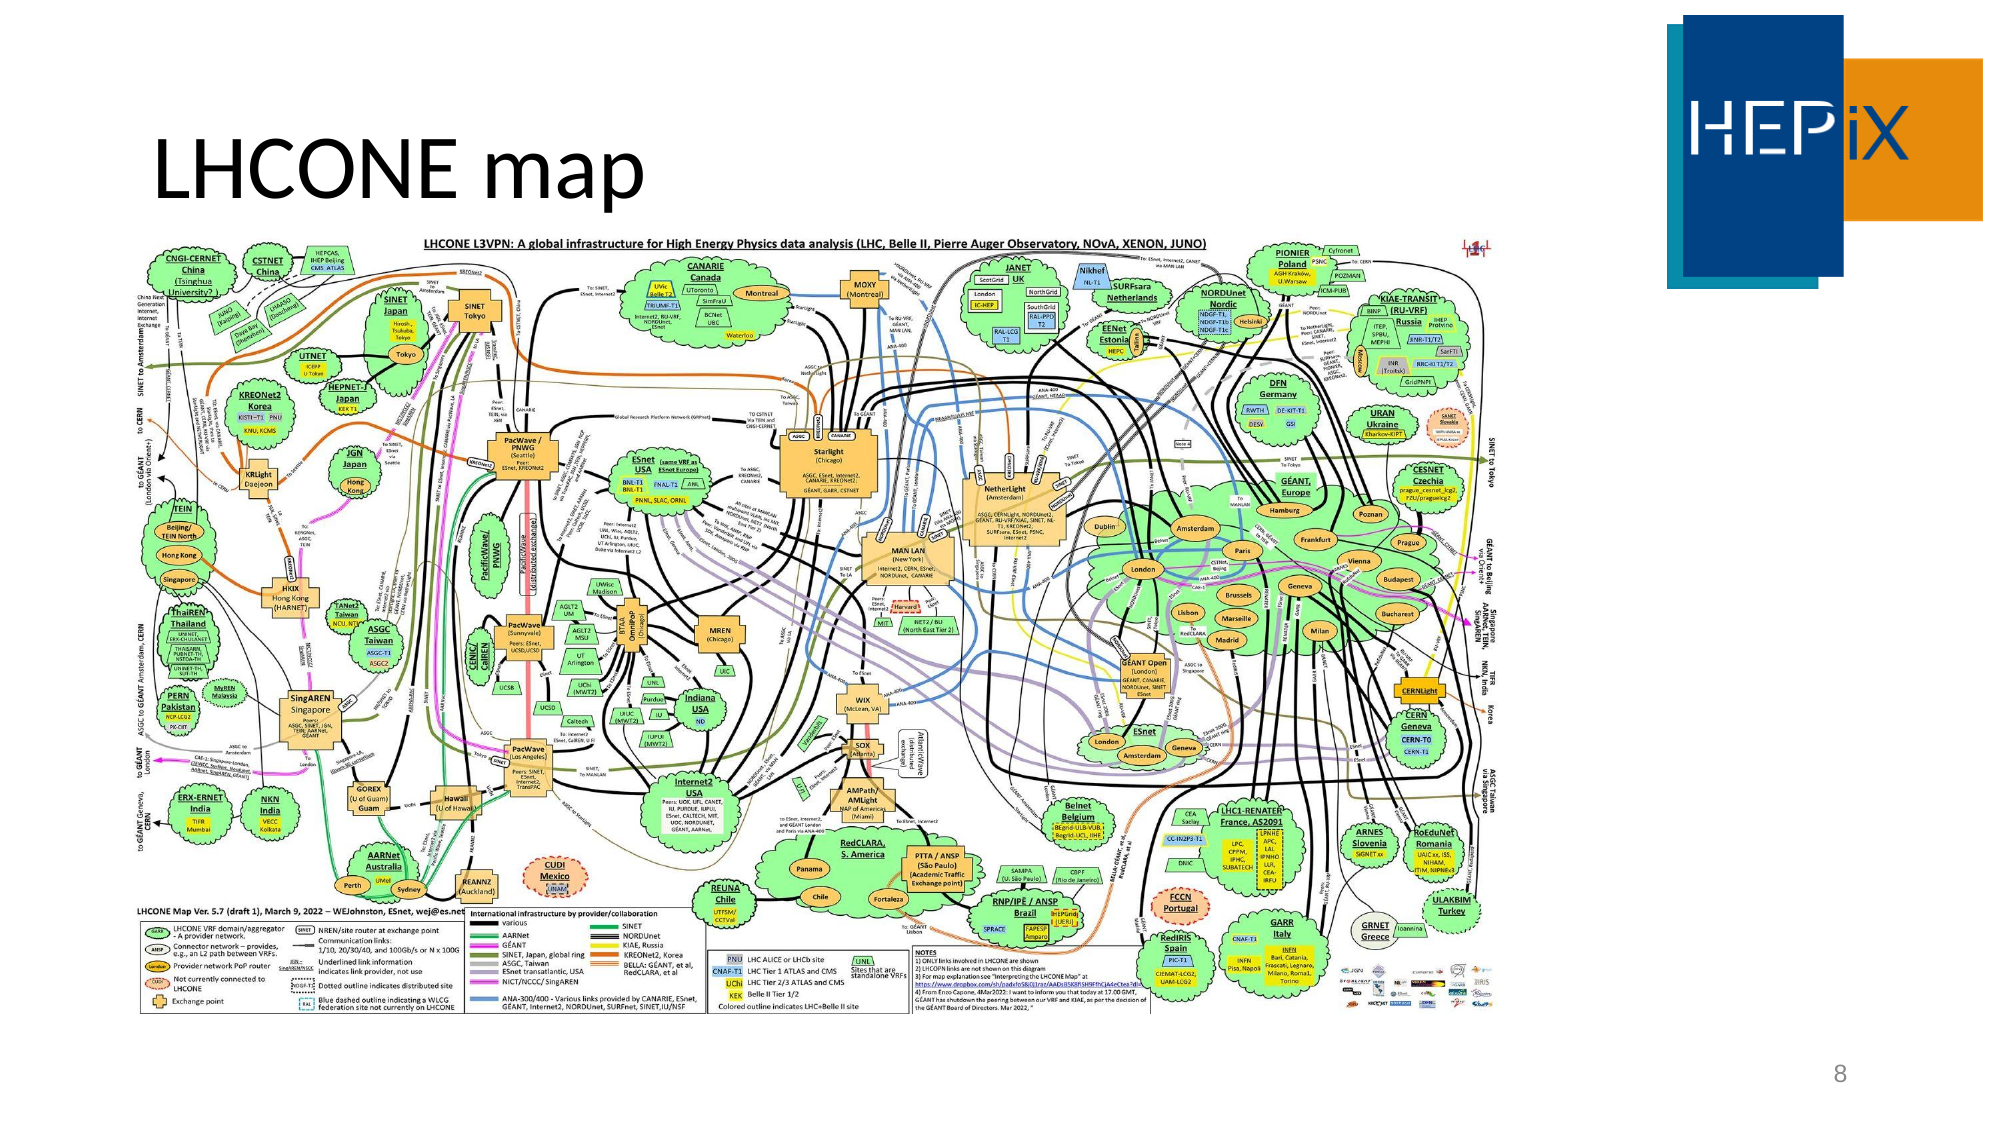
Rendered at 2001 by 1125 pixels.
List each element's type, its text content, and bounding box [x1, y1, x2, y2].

picture [1667, 15, 1983, 289]
picture [133, 233, 1498, 1014]
slide_number <number> [1412, 1042, 1863, 1103]
title LHCONE map [137, 59, 1863, 278]
